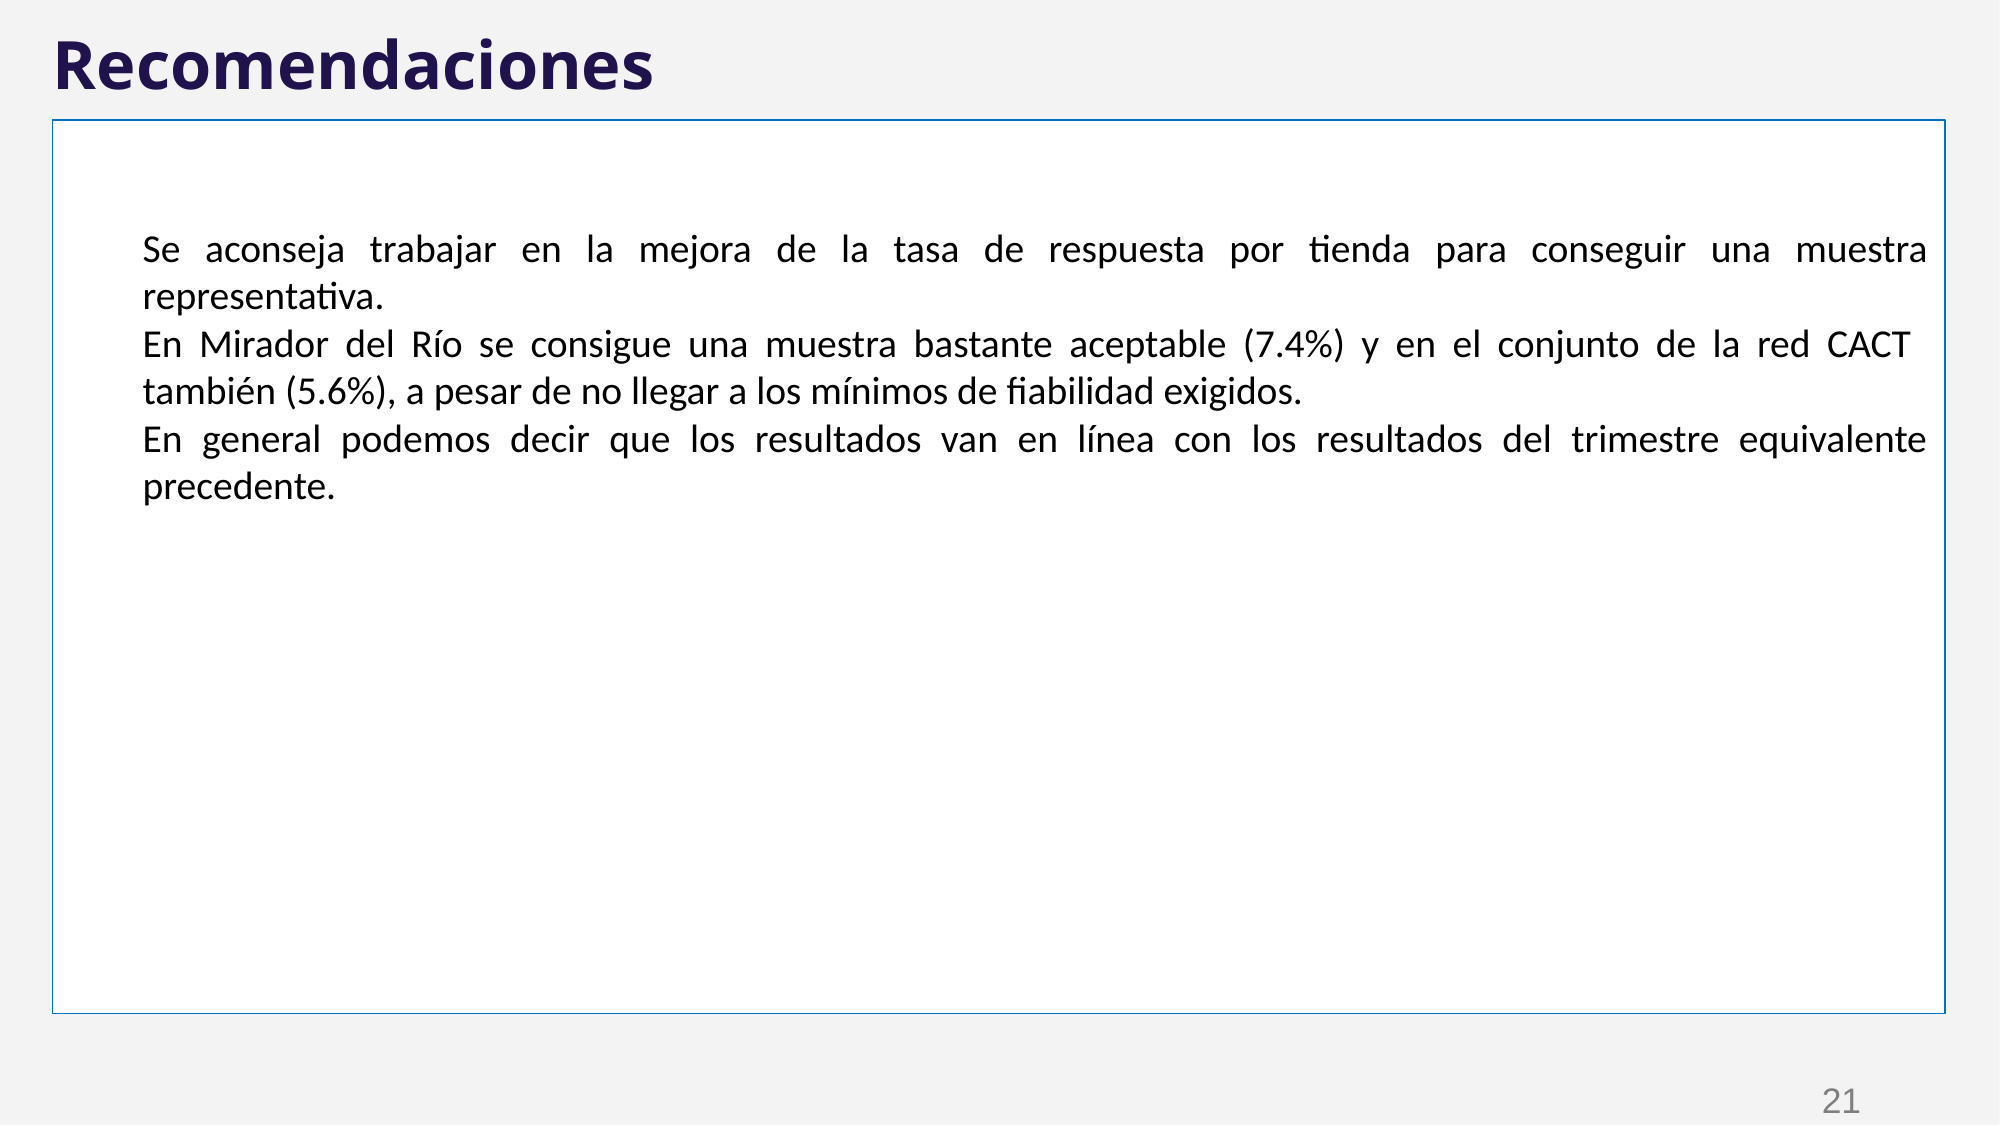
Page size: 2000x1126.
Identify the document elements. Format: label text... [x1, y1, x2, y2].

text_box Se aconseja trabajar en la mejora de la tasa de respuesta por tienda para conseguir una muestra representativa. En Mirador del Río se consigue una muestra bastante aceptable (7.4%) y en el conjunto de la red CACT también (5.6%), a pesar de no llegar a los mínimos de fiabilidad exigidos. En general podemos decir que los resultados van en línea con los resultados del trimestre equivalente precedente. [52, 120, 1945, 1014]
text_box Recomendaciones [52, 0, 1945, 120]
slide_number <number> [1412, 1069, 1880, 1126]
